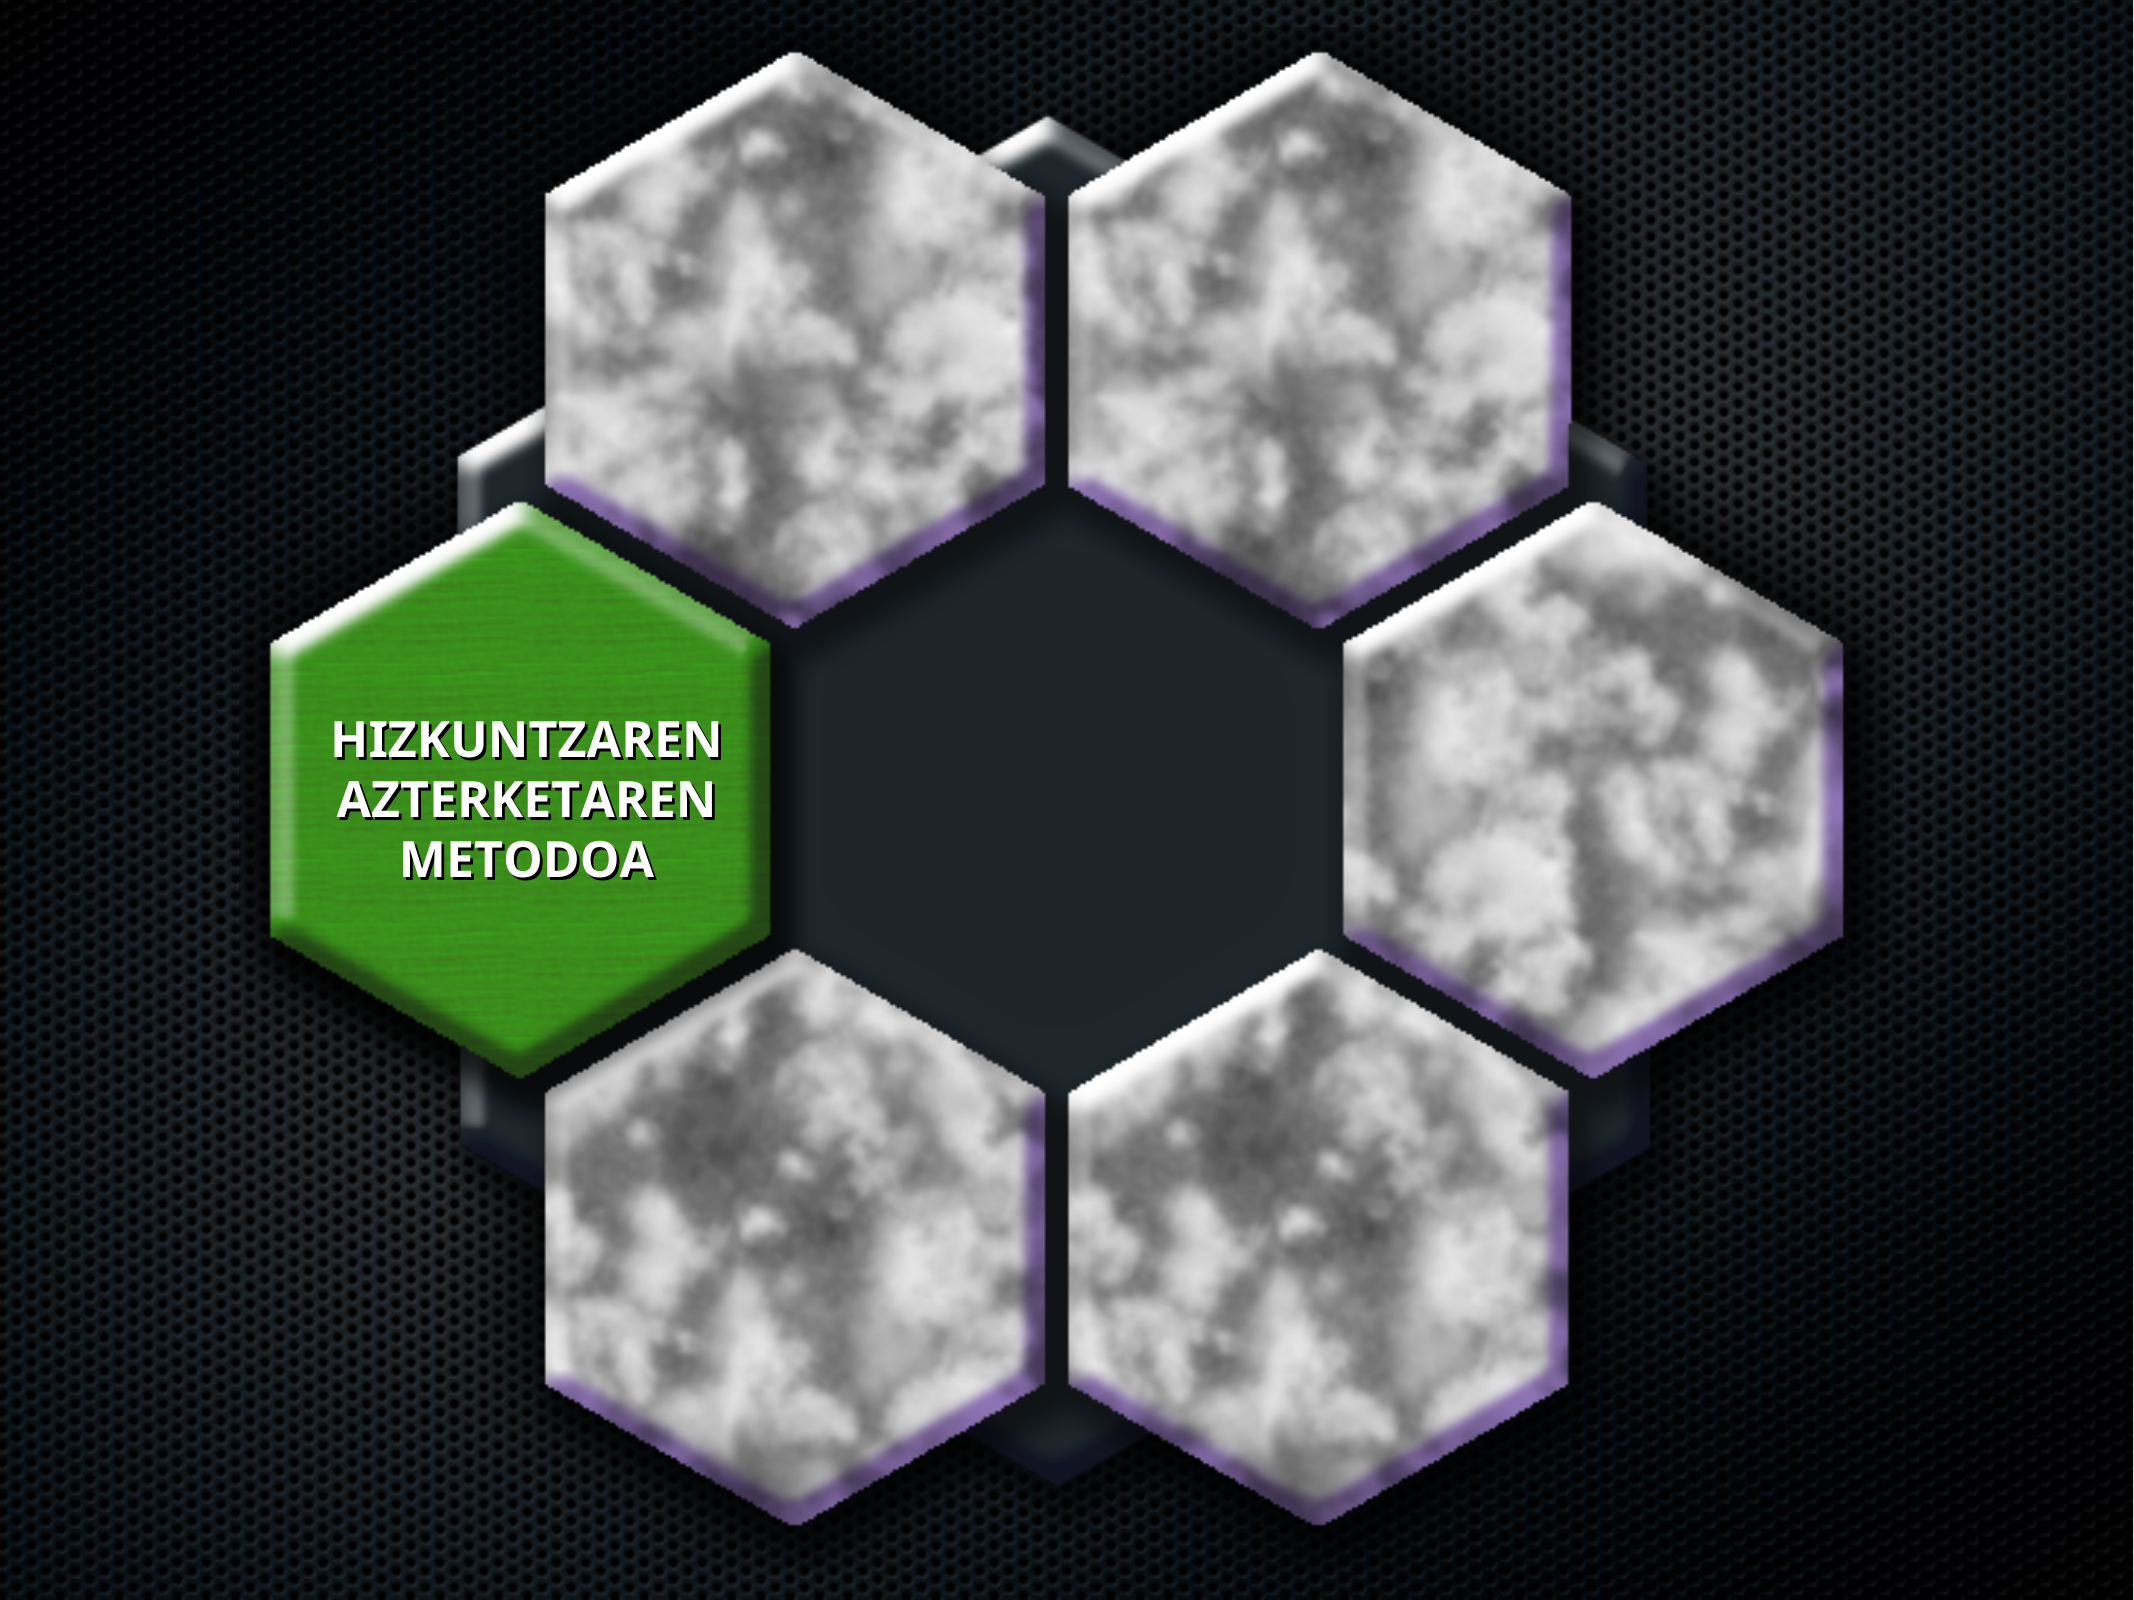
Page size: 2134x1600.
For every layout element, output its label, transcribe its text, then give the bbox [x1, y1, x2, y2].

text_box HIZKUNTZAREN AZTERKETAREN METODOA [330, 707, 724, 888]
picture [0, 0, 2134, 1600]
